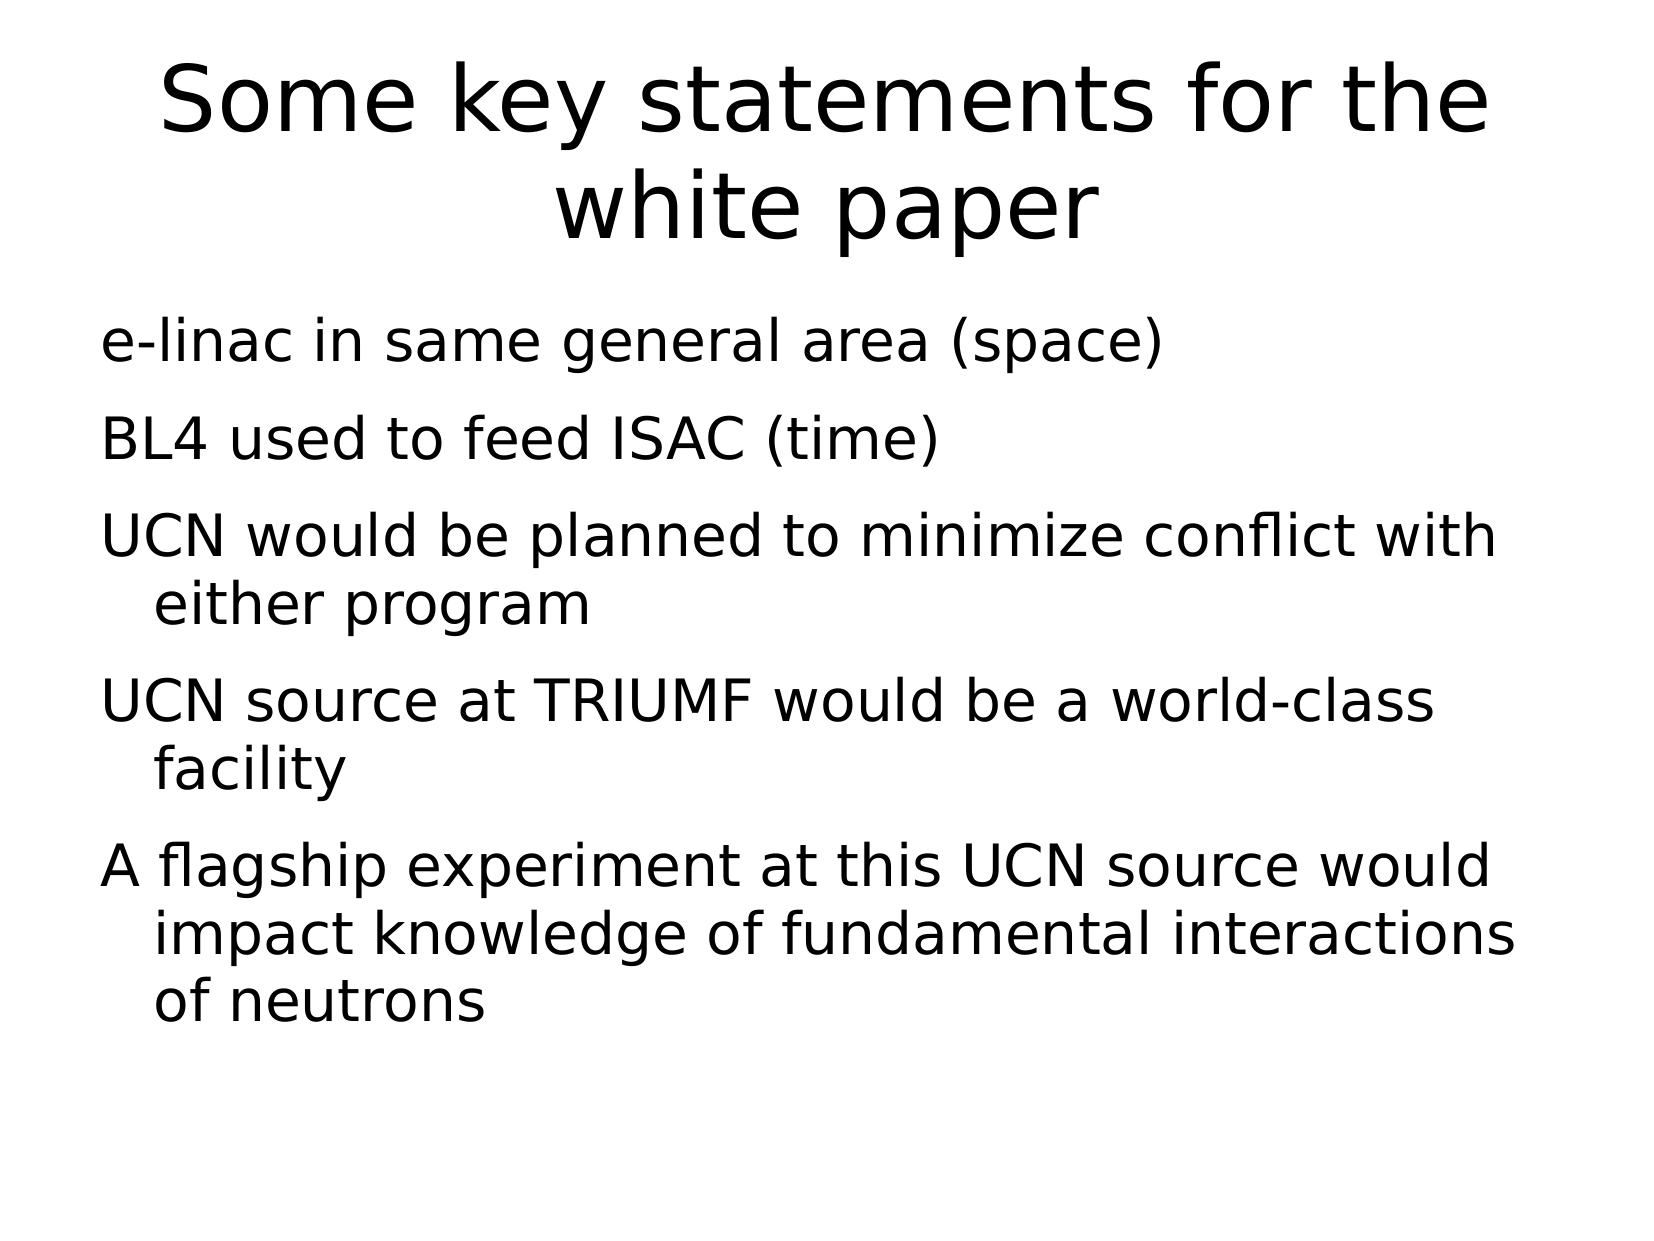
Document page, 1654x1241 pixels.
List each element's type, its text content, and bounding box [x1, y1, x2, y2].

title Some key statements for the white paper [82, 45, 1571, 261]
list e-linac in same general area (space) BL4 used to feed ISAC (time) UCN would be planned to minimize conflict with either program UCN source at TRIUMF would be a world-class facility A flagship experiment at this UCN source would impact knowledge of fundamental interactions of neutrons [82, 307, 1571, 1112]
